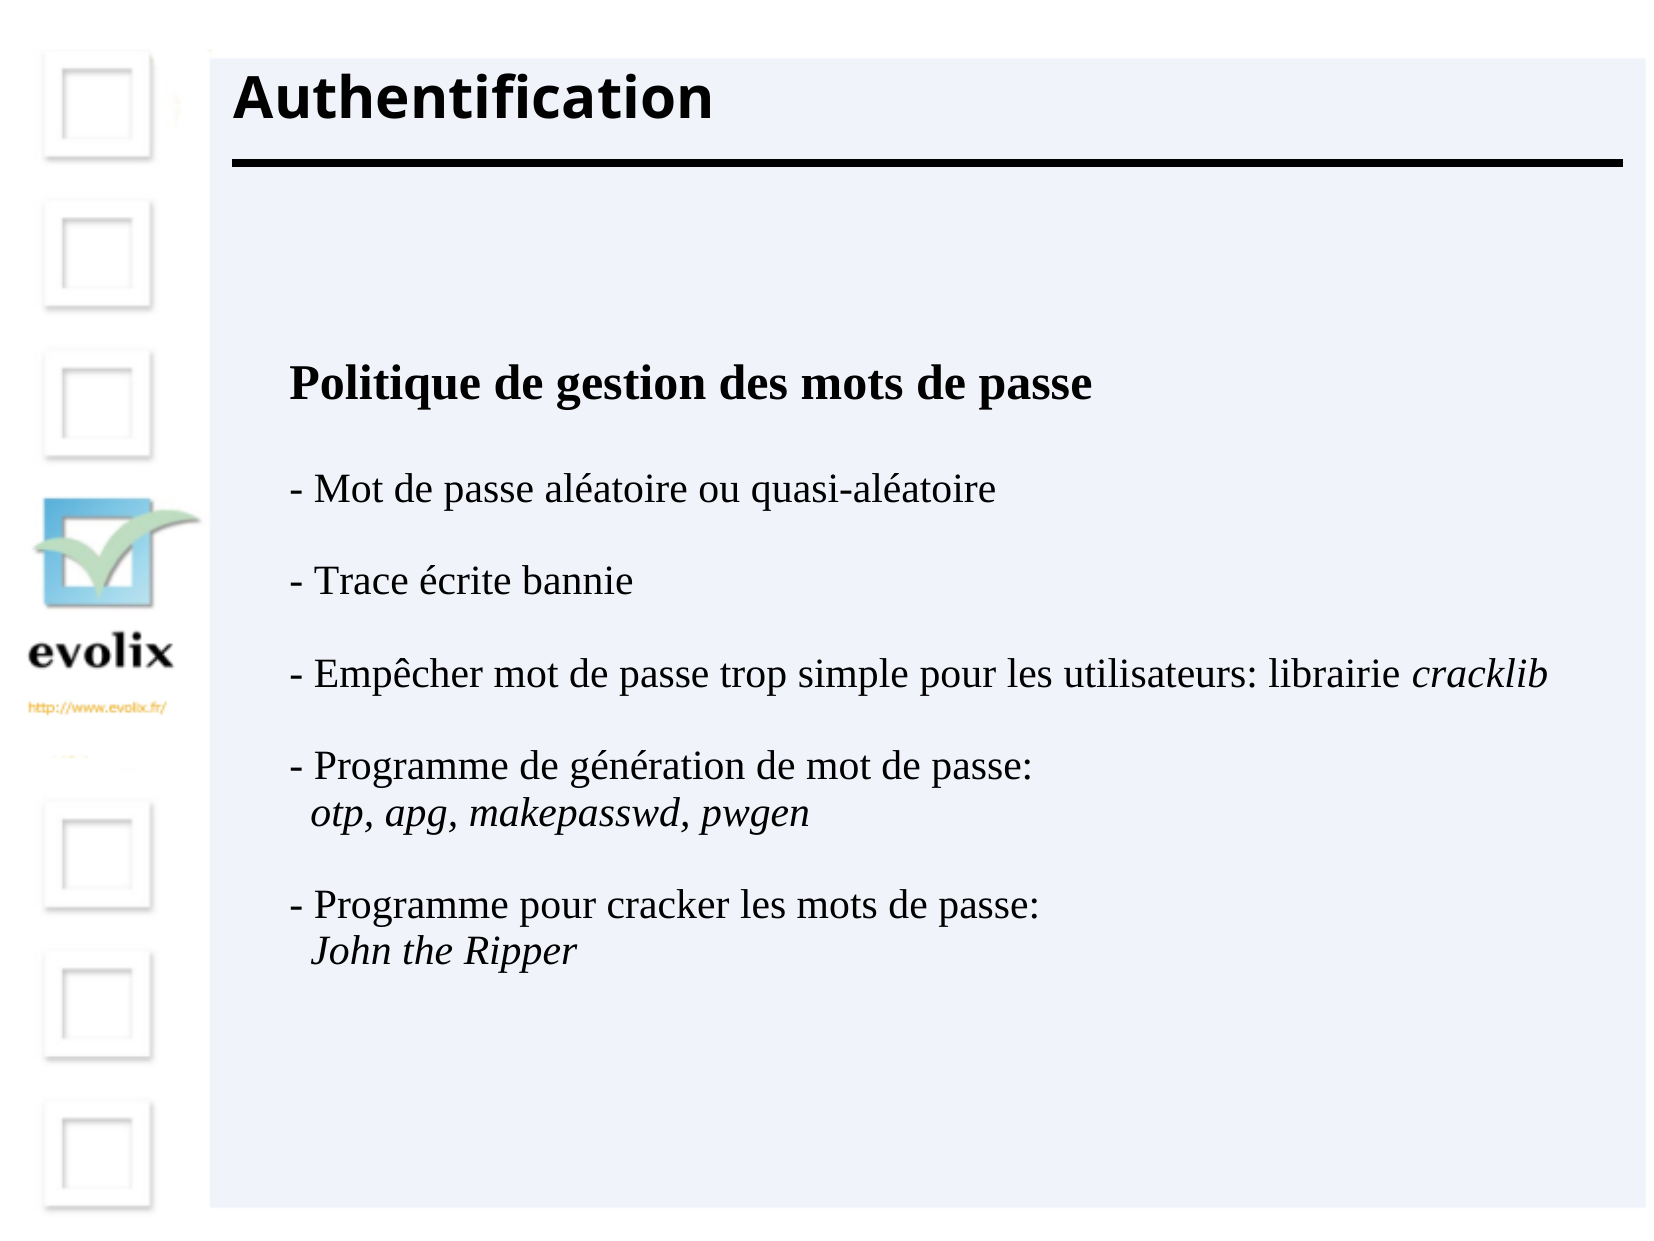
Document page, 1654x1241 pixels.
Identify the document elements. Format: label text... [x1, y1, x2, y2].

title Authentification [233, 0, 1448, 211]
text_box Politique de gestion des mots de passe - Mot de passe aléatoire ou quasi-aléatoire - Trace écrite bannie - Empêcher mot de passe trop simple pour les utilisateurs: librairie cracklib - Programme de génération de mot de passe: otp, apg, makepasswd, pwgen - Programme pour cracker les mots de passe: John the Ripper [289, 224, 1575, 1104]
picture [0, 49, 1654, 1218]
